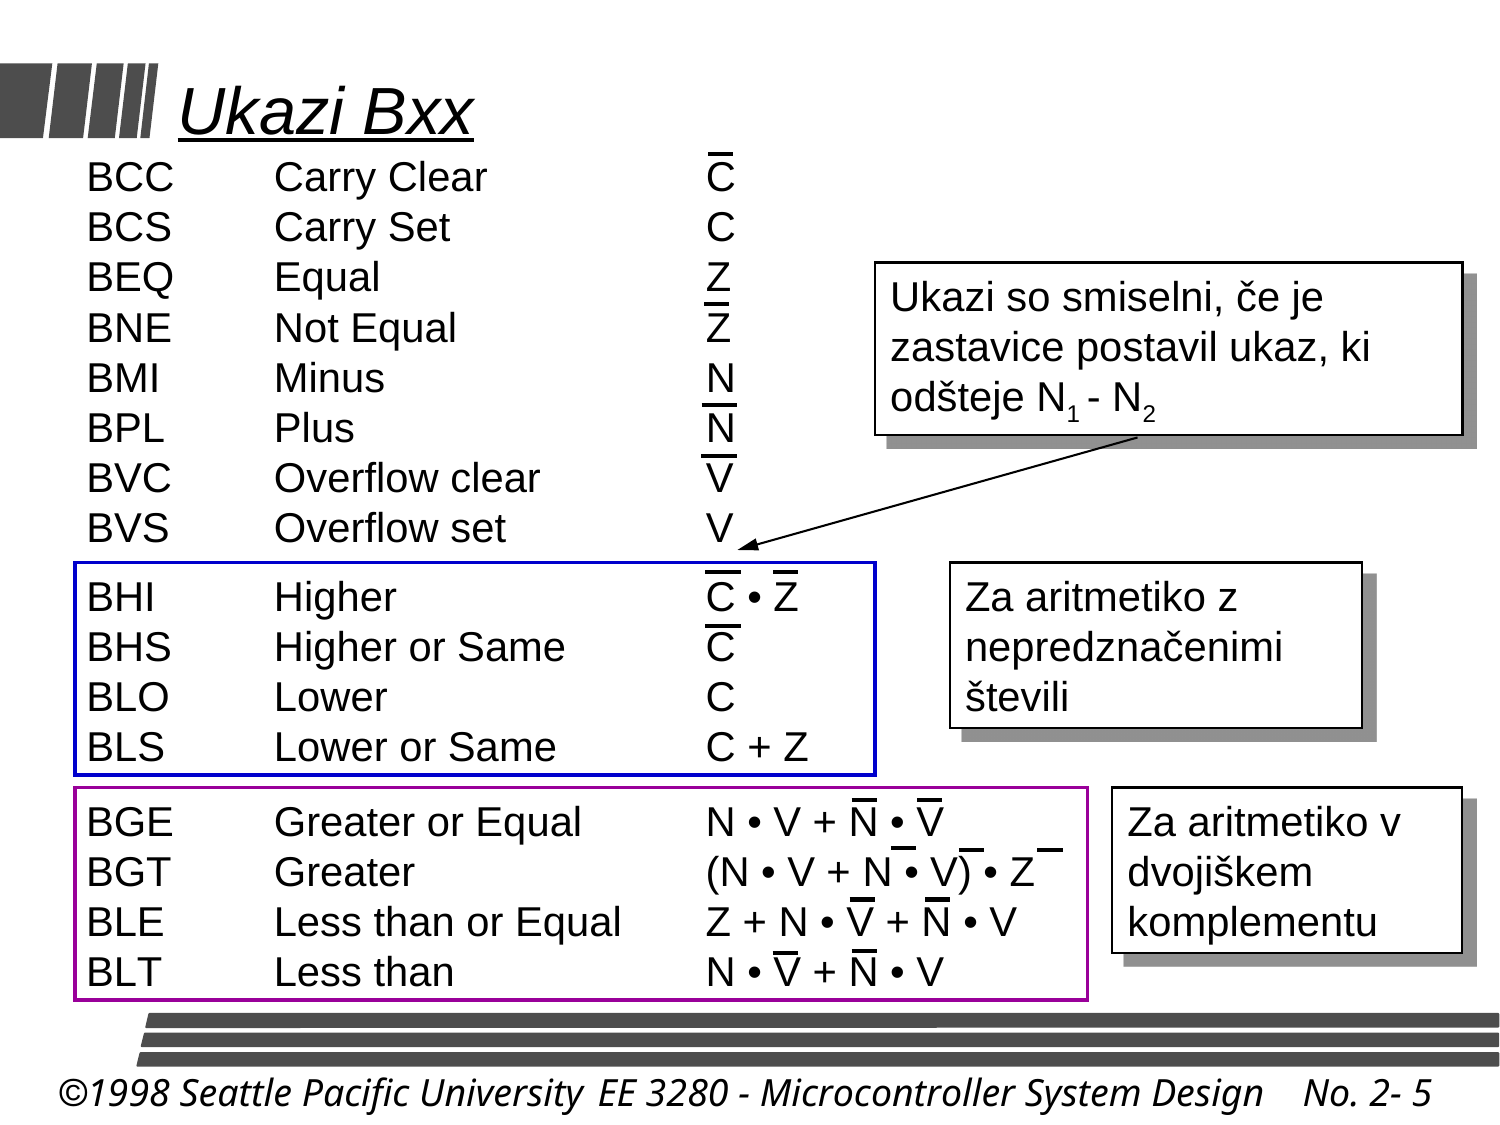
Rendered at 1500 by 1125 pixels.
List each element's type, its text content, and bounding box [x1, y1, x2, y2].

title Ukazi Bxx [162, 60, 1498, 156]
text_box BGE Greater or Equal N • V + N • V BGT Greater (N • V + N • V) • Z BLE Less than or Equal Z + N • V + N • V BLT Less than N • V + N • V [71, 787, 1051, 1003]
text_box Ukazi so smiselni, če je zastavice postavil ukaz, ki odšteje N1 - N2 [875, 262, 1463, 435]
text_box BHI Higher C • Z BHS Higher or Same C BLO Lower C BLS Lower or Same C + Z [71, 562, 824, 778]
text_box BCC Carry Clear C BCS Carry Set C BEQ Equal Z BNE Not Equal Z BMI Minus N BPL Plus N BVC Overflow clear V BVS Overflow set V [71, 142, 752, 559]
text_box Za aritmetiko v dvojiškem komplementu [1112, 787, 1463, 953]
text_box Za aritmetiko z nepredznačenimi števili [949, 562, 1363, 728]
